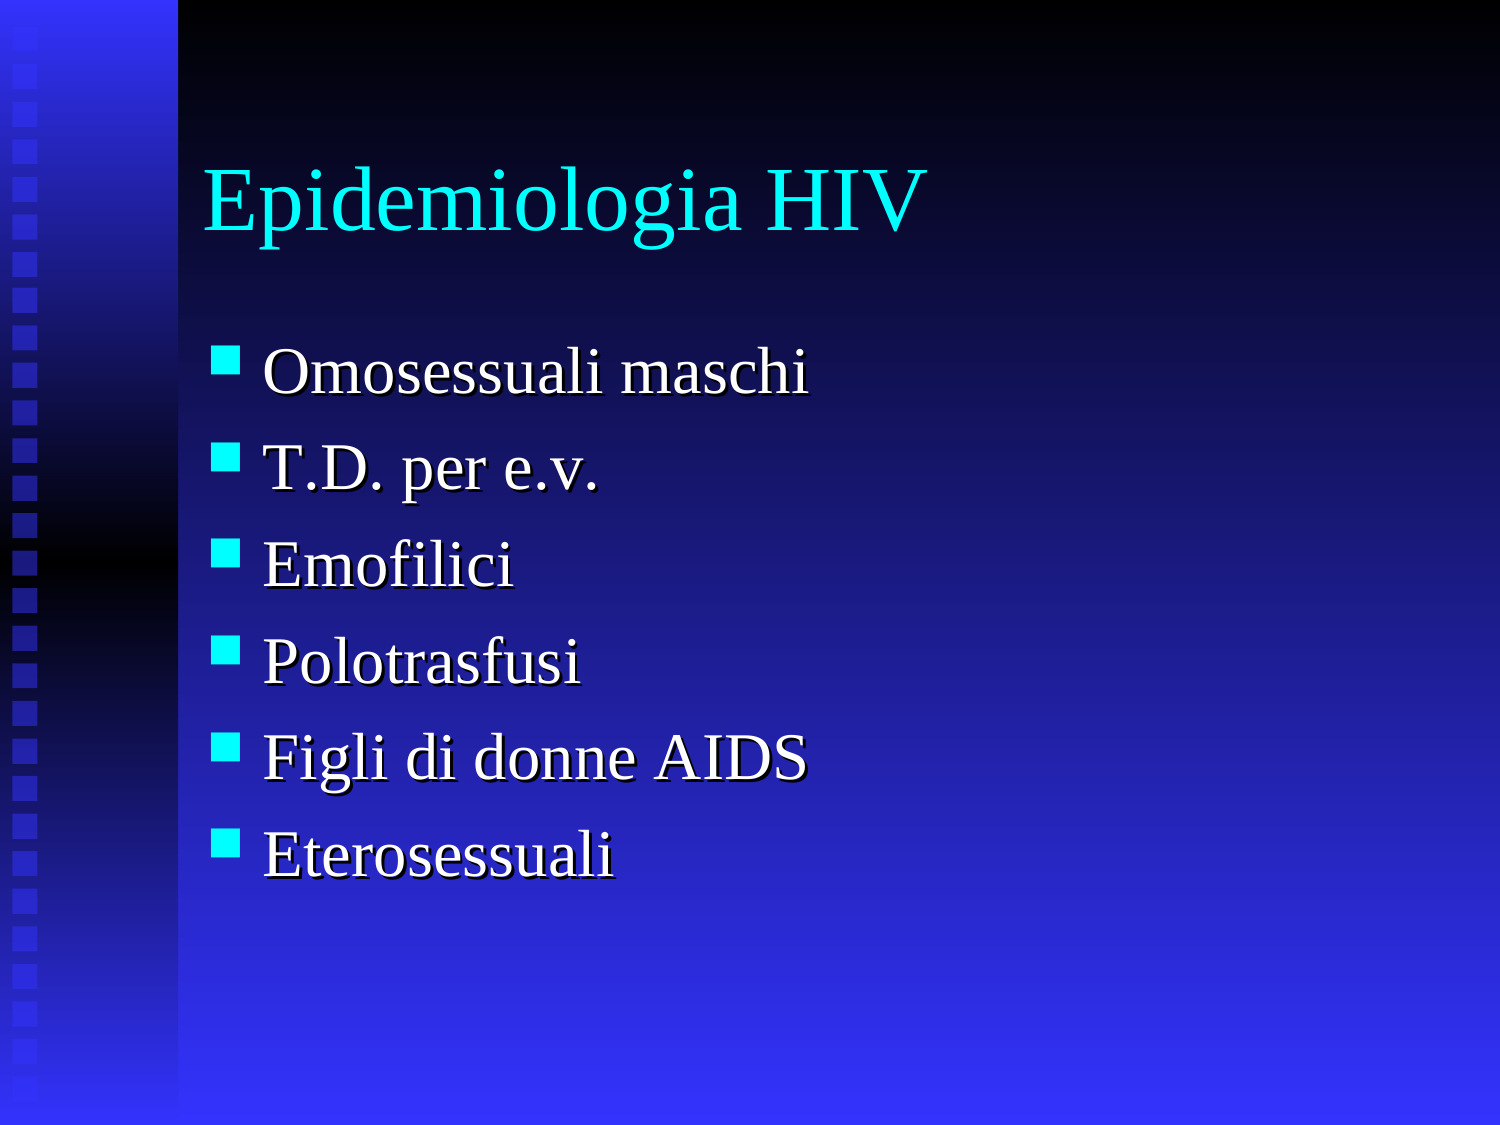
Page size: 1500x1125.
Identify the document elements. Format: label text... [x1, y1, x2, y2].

text_box Omosessuali maschi T.D. per e.v. Emofilici Polotrasfusi Figli di donne AIDS Eterosessuali [191, 319, 1467, 995]
text_box Epidemiologia HIV [187, 99, 1463, 288]
